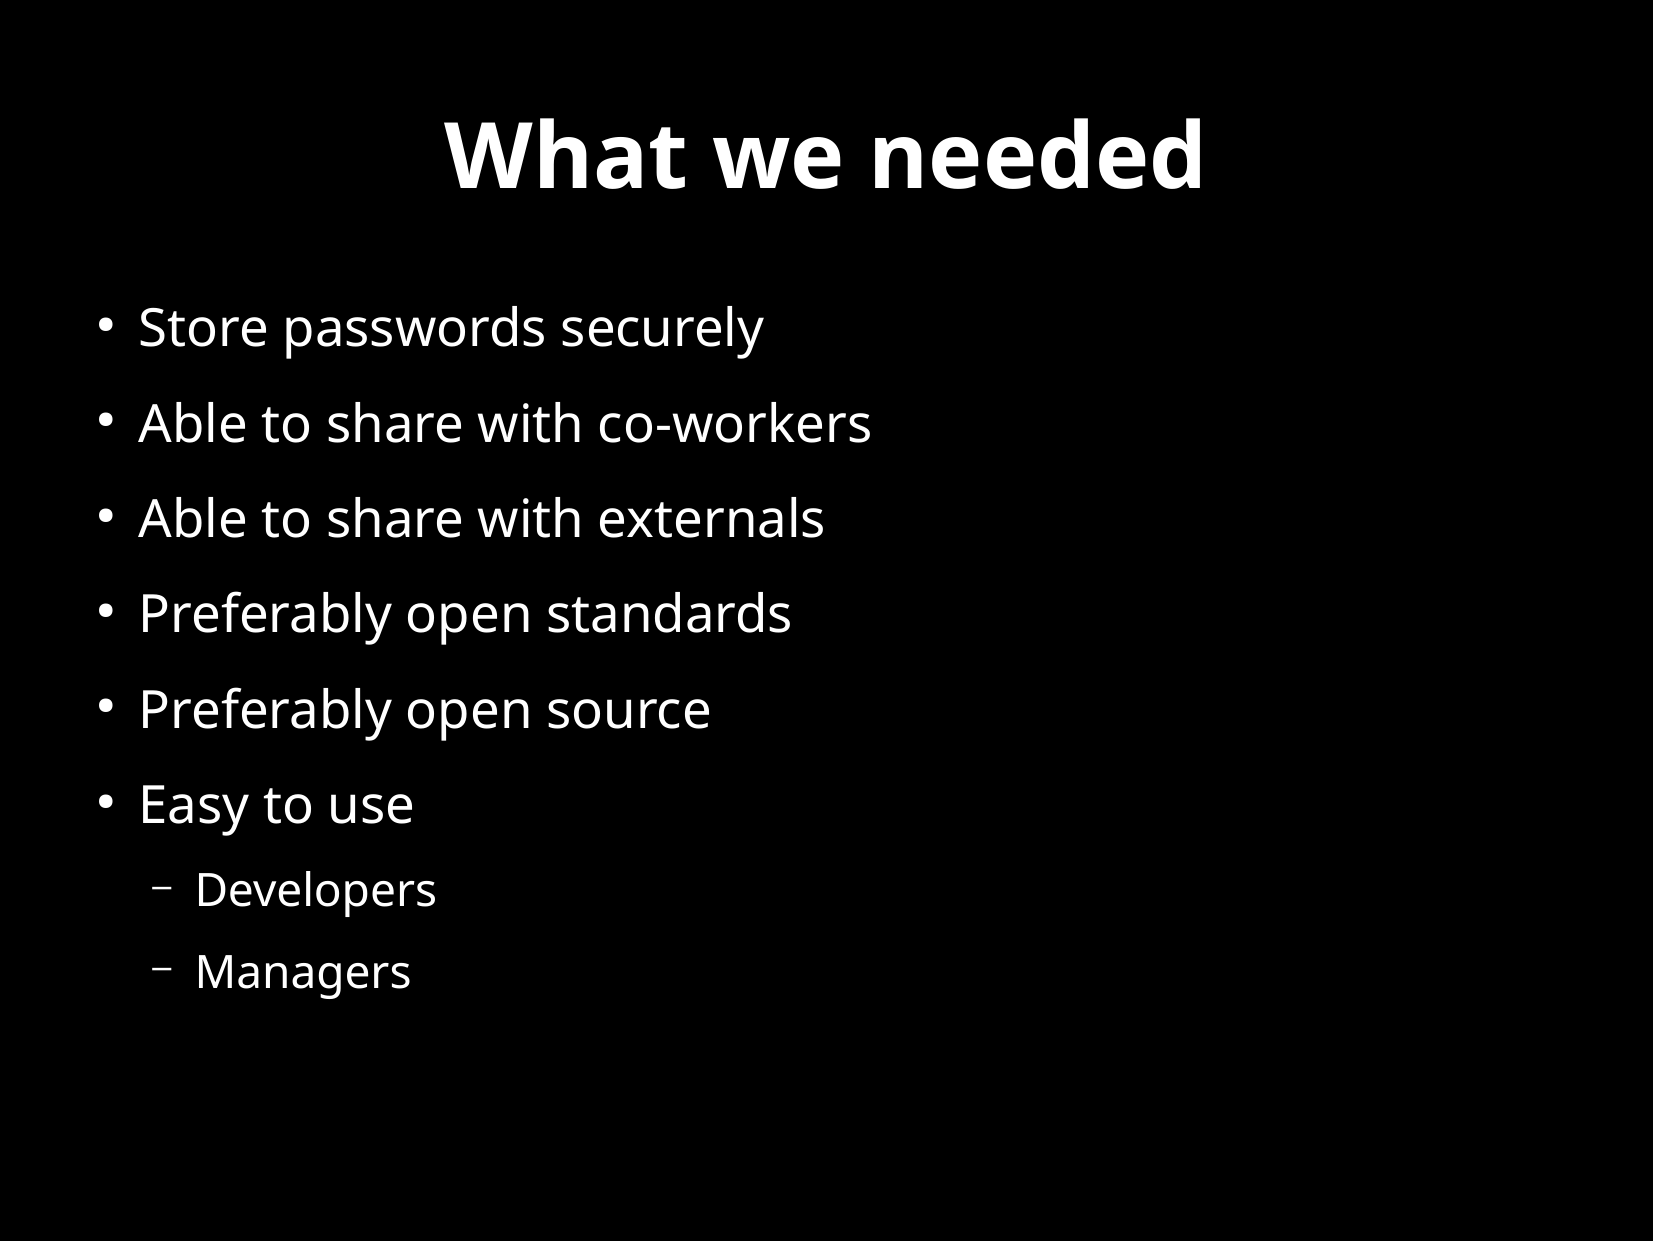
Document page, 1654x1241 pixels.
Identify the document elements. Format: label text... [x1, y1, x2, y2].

list Store passwords securely Able to share with co-workers Able to share with externals Preferably open standards Preferably open source Easy to use Developers Managers [82, 290, 1571, 1010]
title What we needed [82, 49, 1571, 257]
